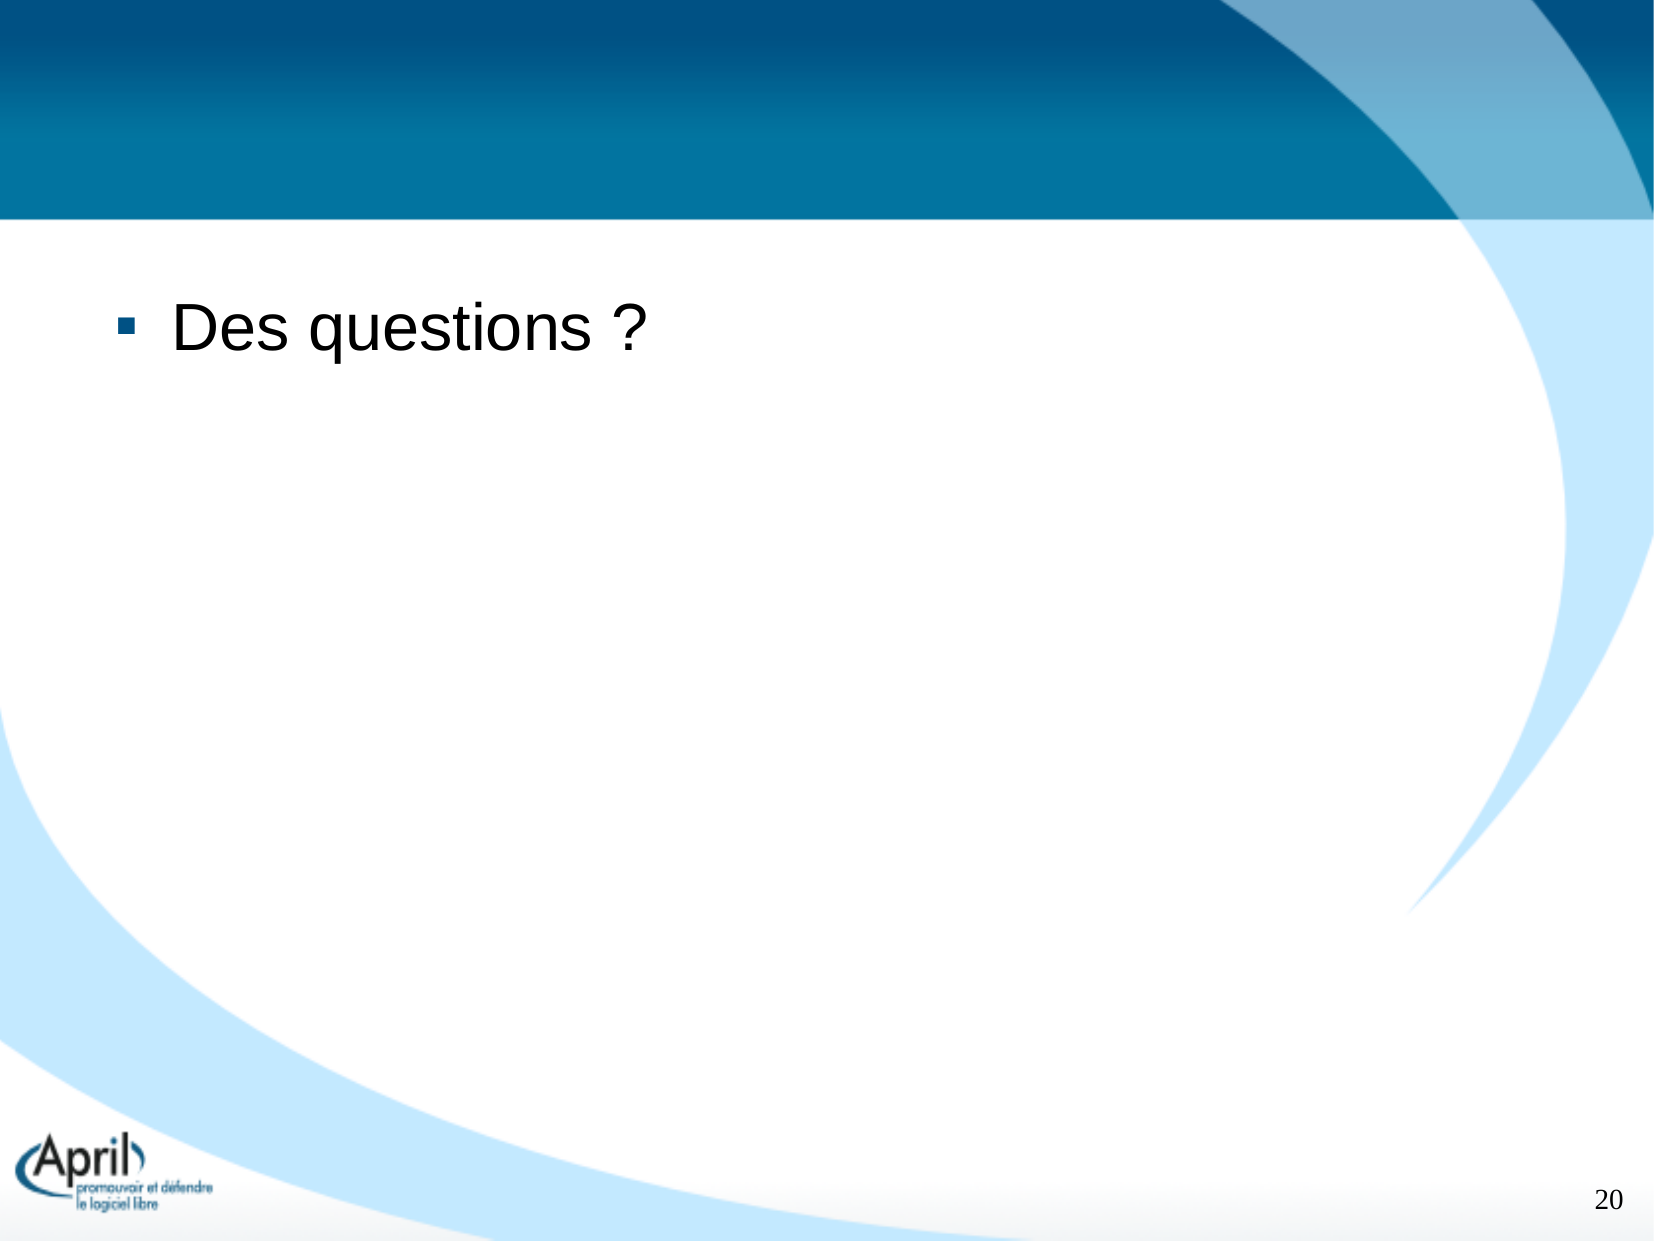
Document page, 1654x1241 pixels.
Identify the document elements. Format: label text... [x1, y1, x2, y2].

list Des questions ? [82, 290, 1571, 1109]
picture [0, 0, 1654, 1241]
